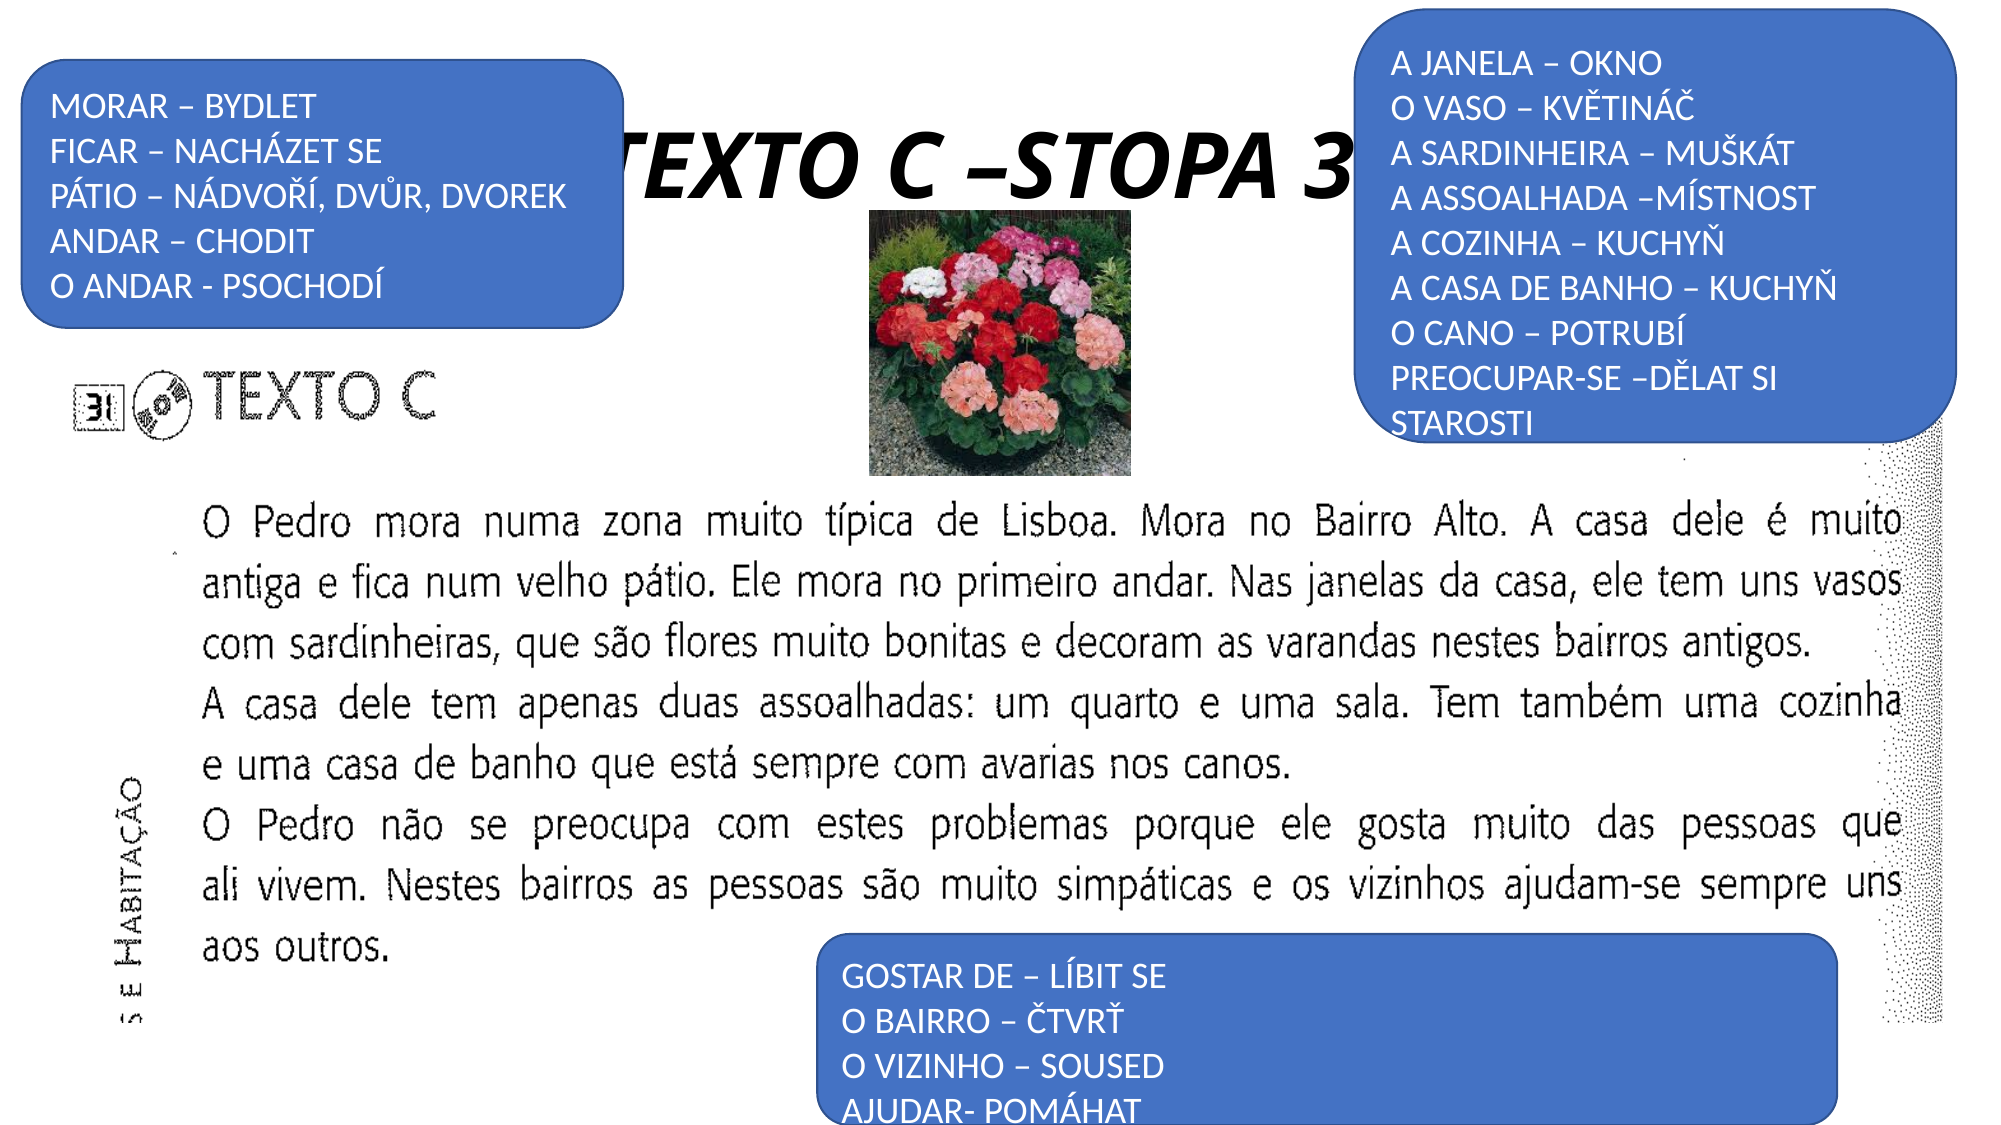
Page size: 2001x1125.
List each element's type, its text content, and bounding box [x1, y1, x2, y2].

picture [43, 210, 1943, 1023]
title TEXTO C –STOPA 31 [582, 59, 1357, 278]
text_box GOSTAR DE – LÍBIT SE O BAIRRO – ČTVRŤ O VIZINHO – SOUSED AJUDAR- POMÁHAT OS OUTROS - OSTATNÍ [817, 934, 1838, 1125]
text_box MORAR – BYDLET FICAR – NACHÁZET SE PÁTIO – NÁDVOŘÍ, DVŮR, DVOREK ANDAR – CHODIT O ANDAR - PSOCHODÍ [21, 59, 624, 328]
text_box A JANELA – OKNO O VASO – KVĚTINÁČ A SARDINHEIRA – MUŠKÁT A ASSOALHADA –MÍSTNOST A COZINHA – KUCHYŇ A CASA DE BANHO – KUCHYŇ O CANO – POTRUBÍ PREOCUPAR-SE –DĚLAT SI STAROSTI [1354, 9, 1957, 443]
